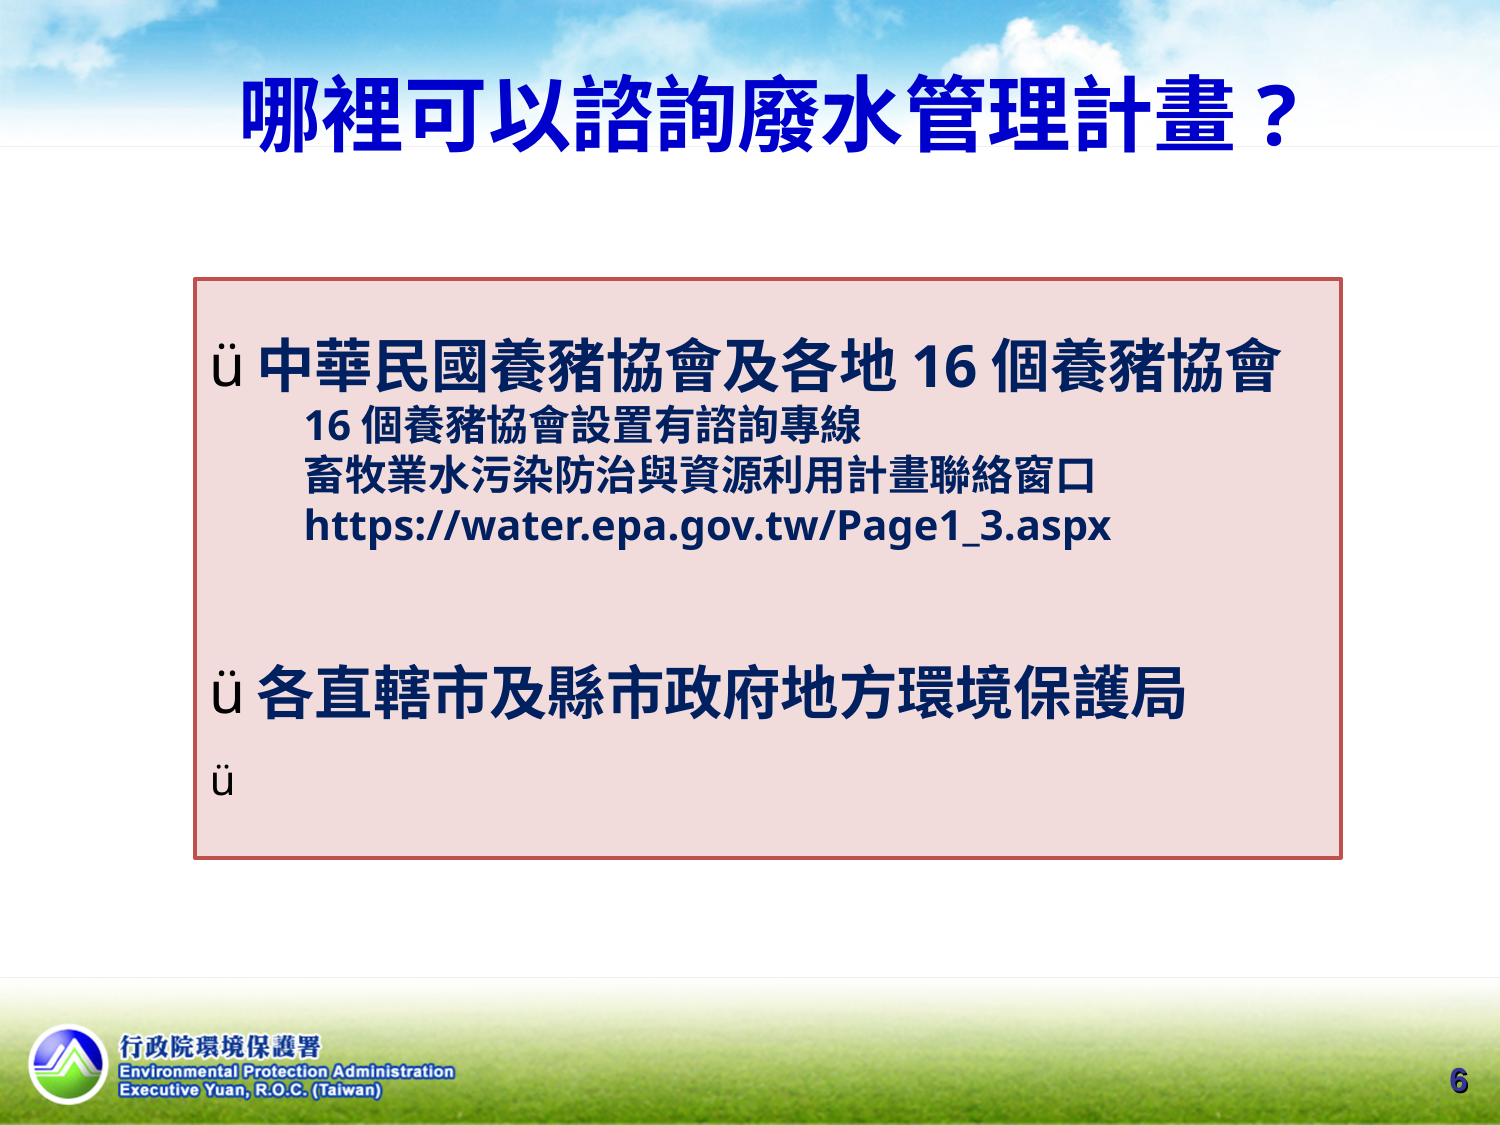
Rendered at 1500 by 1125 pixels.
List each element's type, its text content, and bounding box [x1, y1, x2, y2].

text_box 哪裡可以諮詢廢水管理計畫? [147, 54, 1388, 171]
text_box 中華民國養豬協會及各地16個養豬協會 16個養豬協會設置有諮詢專線 畜牧業水污染防治與資源利用計畫聯絡窗口 https://water.epa.gov.tw/Page1_3.aspx 各直轄市及縣市政府地方環境保護局 [194, 278, 1341, 858]
